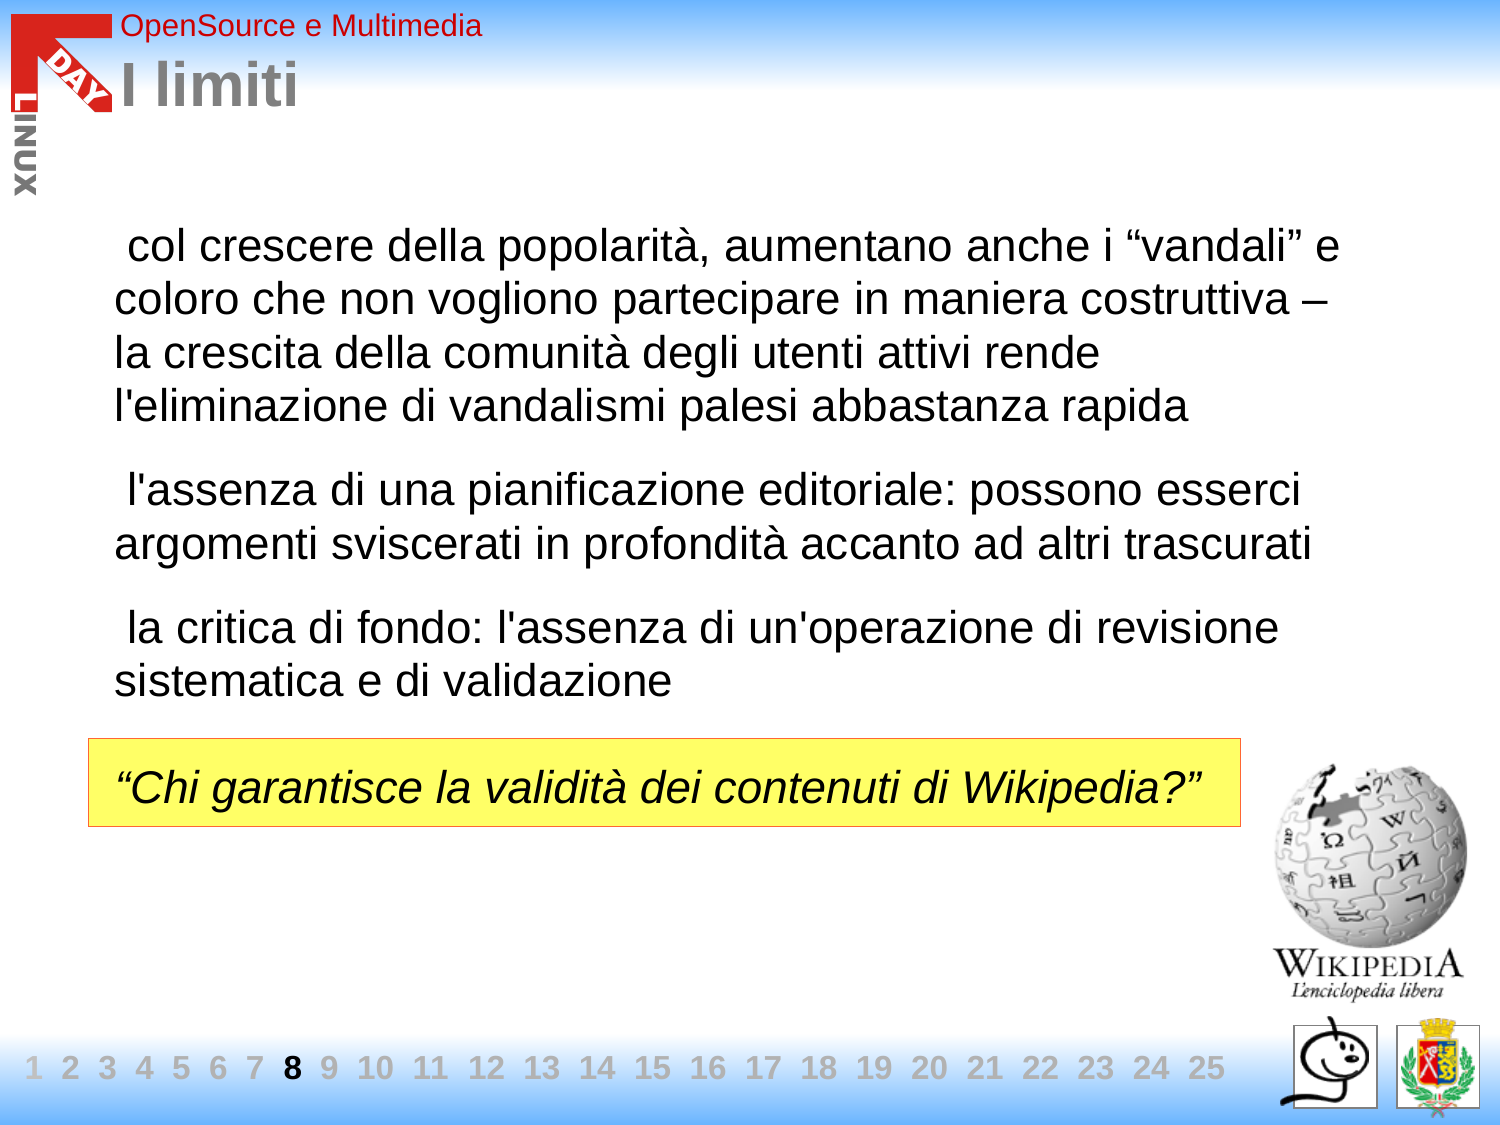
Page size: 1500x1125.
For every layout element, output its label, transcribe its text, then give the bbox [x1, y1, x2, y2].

text_box col crescere della popolarità, aumentano anche i “vandali” e coloro che non vogliono partecipare in maniera costruttiva – la crescita della comunità degli utenti attivi rende l'eliminazione di vandalismi palesi abbastanza rapida l'assenza di una pianificazione editoriale: possono esserci argomenti sviscerati in profondità accanto ad altri trascurati la critica di fondo: l'assenza di un'operazione di revisione sistematica e di validazione “Chi garantisce la validità dei contenuti di Wikipedia?” [100, 210, 1388, 821]
text_box I limiti [120, 50, 1479, 120]
picture [11, 14, 112, 196]
text_box OpenSource e Multimedia [120, 7, 1479, 43]
text_box [88, 738, 1241, 827]
picture [1280, 1016, 1369, 1106]
picture [1401, 1018, 1475, 1118]
text_box [0, 1025, 1500, 1125]
text_box [0, 0, 1500, 91]
chart [1265, 762, 1477, 1005]
text_box 1 2 3 4 5 6 7 8 9 10 11 12 13 14 15 16 17 18 19 20 21 22 23 24 25 [24, 1049, 1267, 1087]
